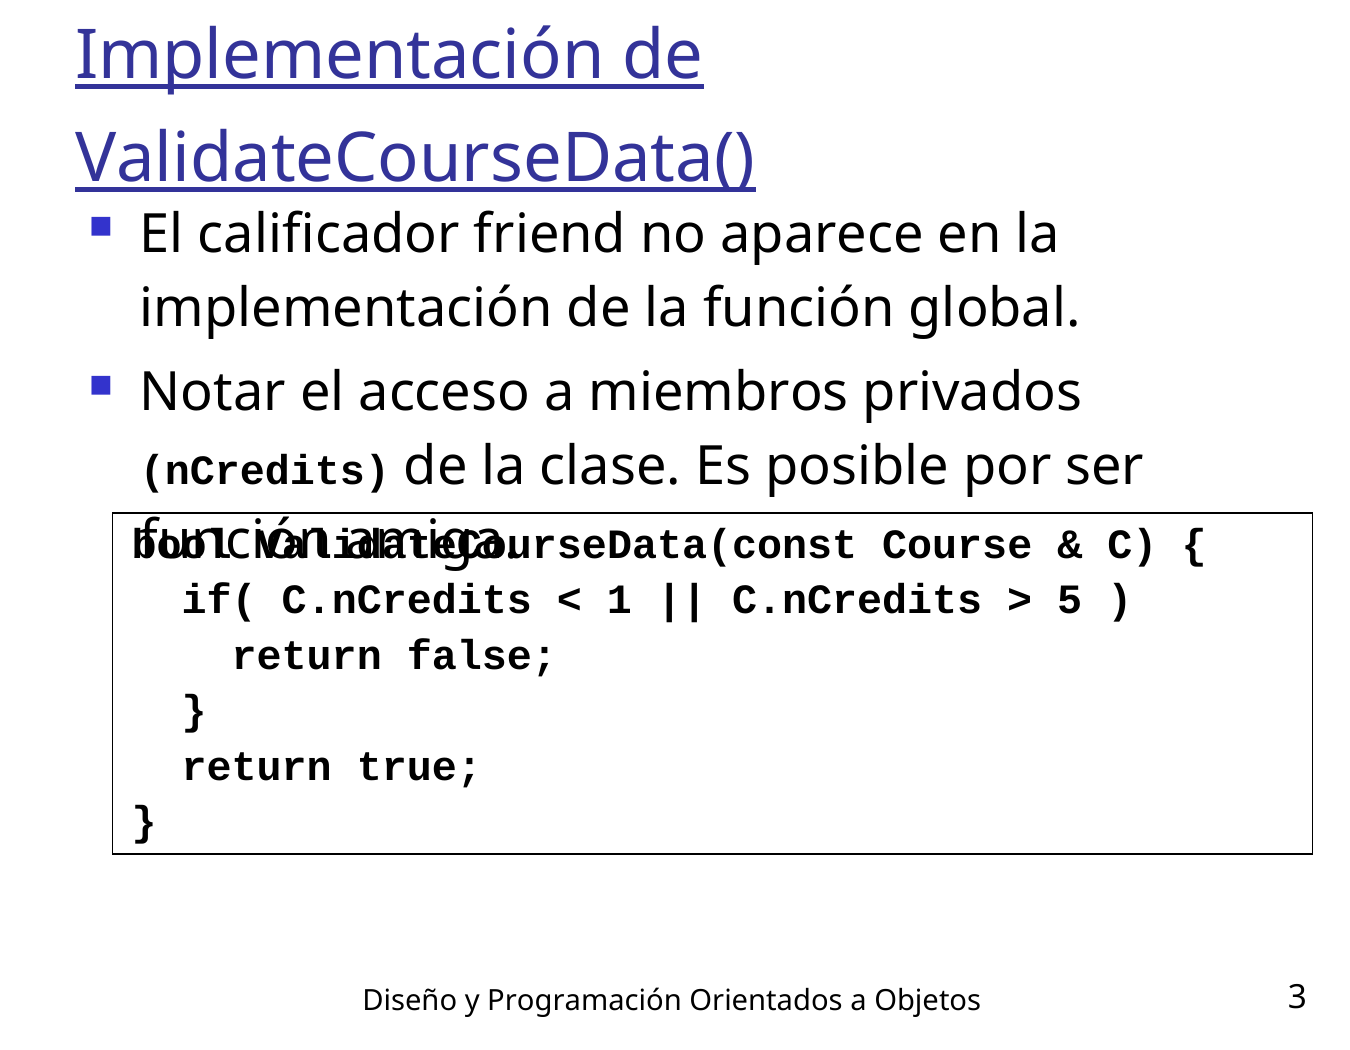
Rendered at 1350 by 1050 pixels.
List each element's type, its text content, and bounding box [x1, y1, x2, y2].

text_box bool ValidateCourseData(const Course & C)‏ { if( C.nCredits < 1 || C.nCredits > 5 )‏ return false; } return true; } [112, 797, 1313, 855]
title Implementación de ValidateCourseData()‏ [75, 23, 1319, 175]
list El calificador friend no aparece en la implementación de la función global. Notar el acceso a miembros privados (nCredits) de la clase. Es posible por ser función amiga. [75, 187, 1316, 797]
